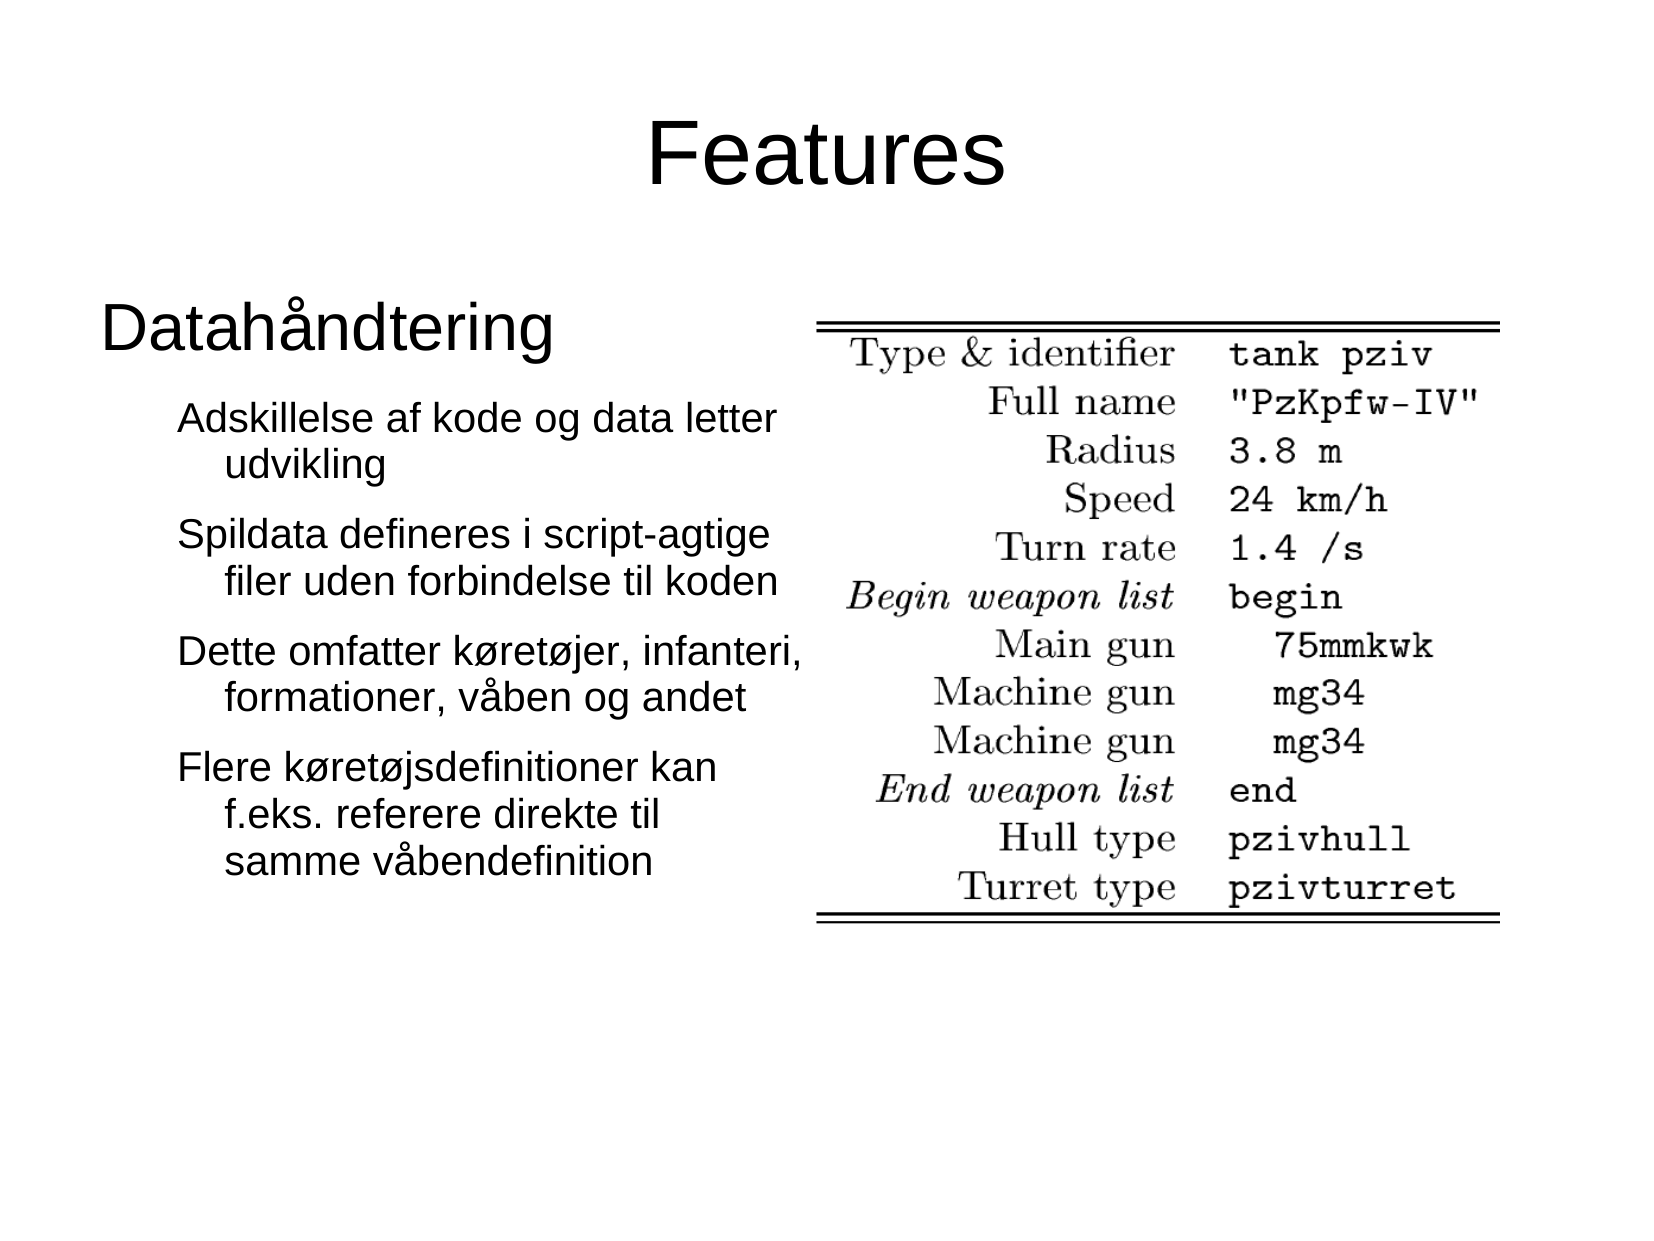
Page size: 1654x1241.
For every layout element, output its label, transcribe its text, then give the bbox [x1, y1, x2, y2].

title Features [82, 49, 1571, 257]
list Datahåndtering Adskillelse af kode og data letter udvikling Spildata defineres i script-agtige filer uden forbindelse til koden Dette omfatter køretøjer, infanteri, formationer, våben og andet Flere køretøjsdefinitioner kan f.eks. referere direkte til samme våbendefinition [82, 290, 809, 1109]
chart [813, 300, 1501, 967]
